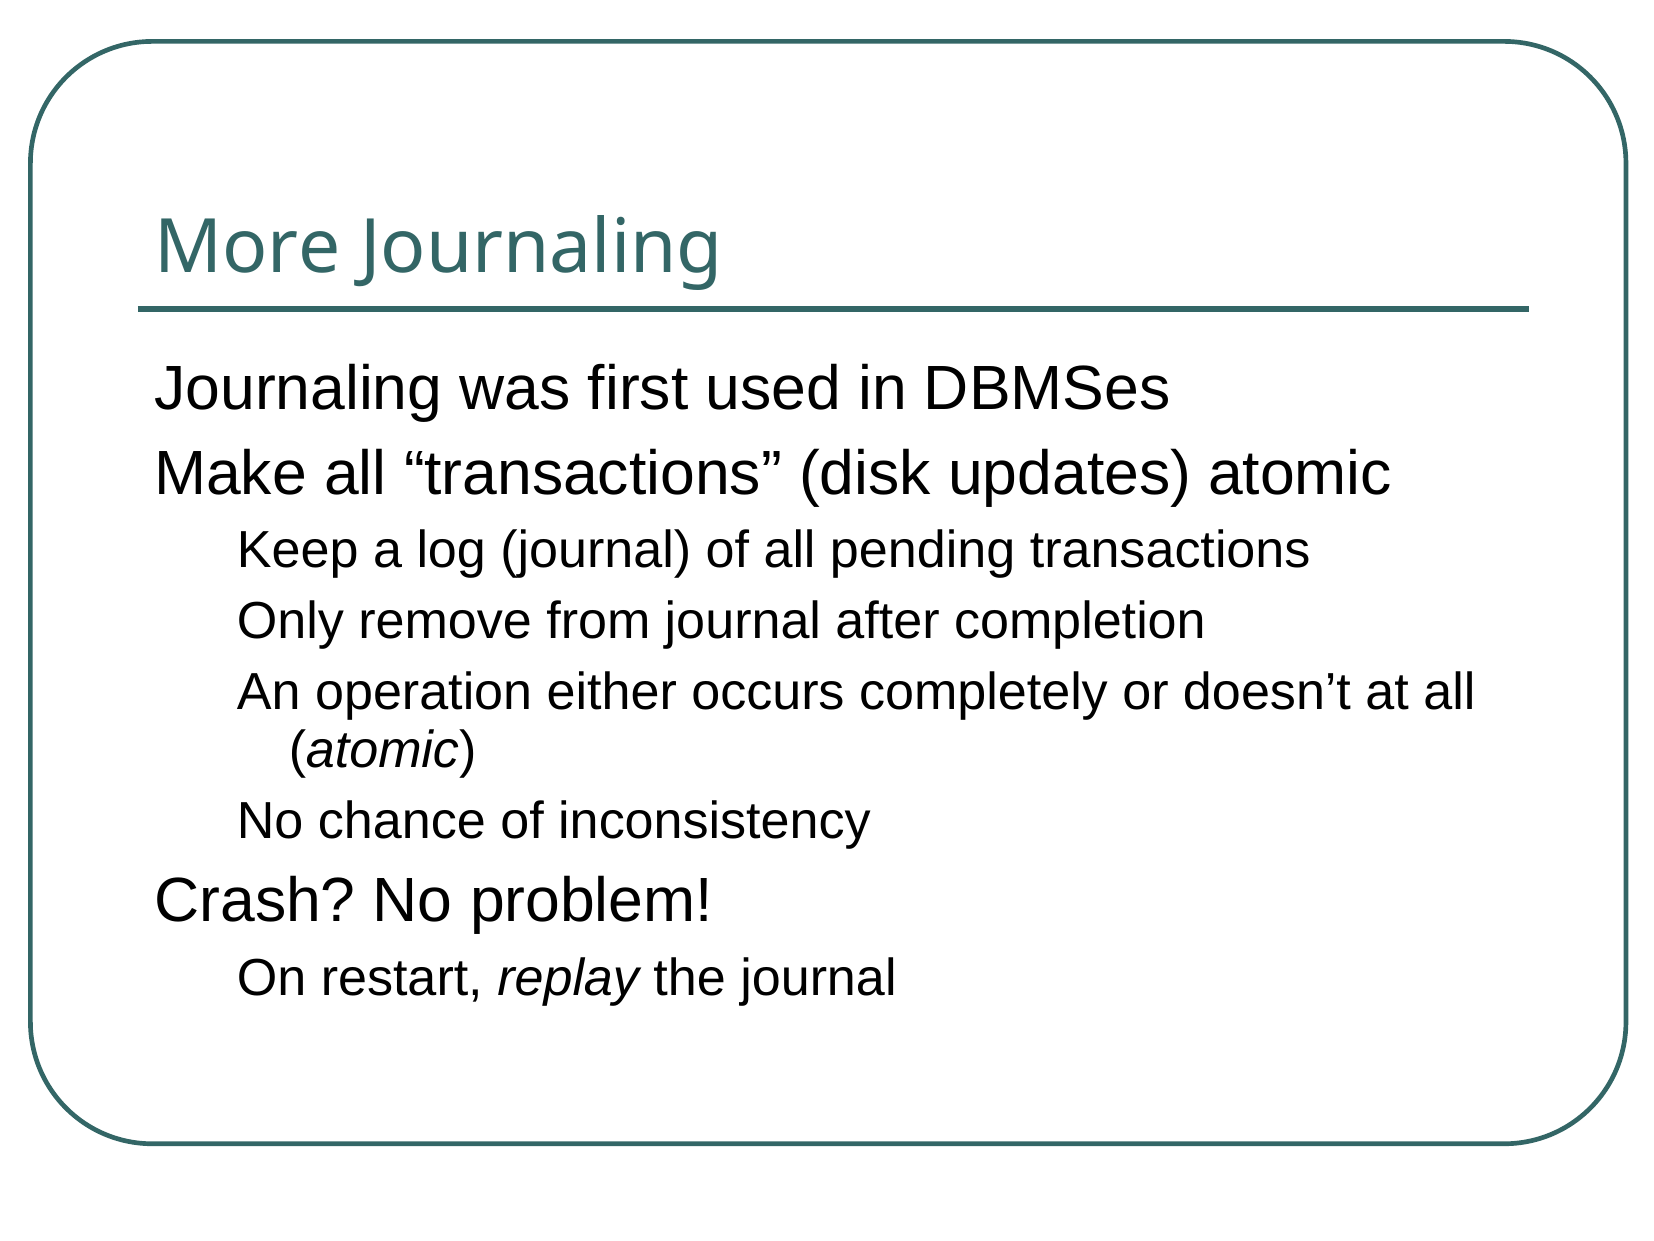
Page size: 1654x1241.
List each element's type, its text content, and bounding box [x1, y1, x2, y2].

list Journaling was first used in DBMSes Make all “transactions” (disk updates) atomic Keep a log (journal) of all pending transactions Only remove from journal after completion An operation either occurs completely or doesn’t at all (atomic) No chance of inconsistency Crash? No problem! On restart, replay the journal [137, 344, 1530, 1075]
title More Journaling [137, 96, 1530, 304]
